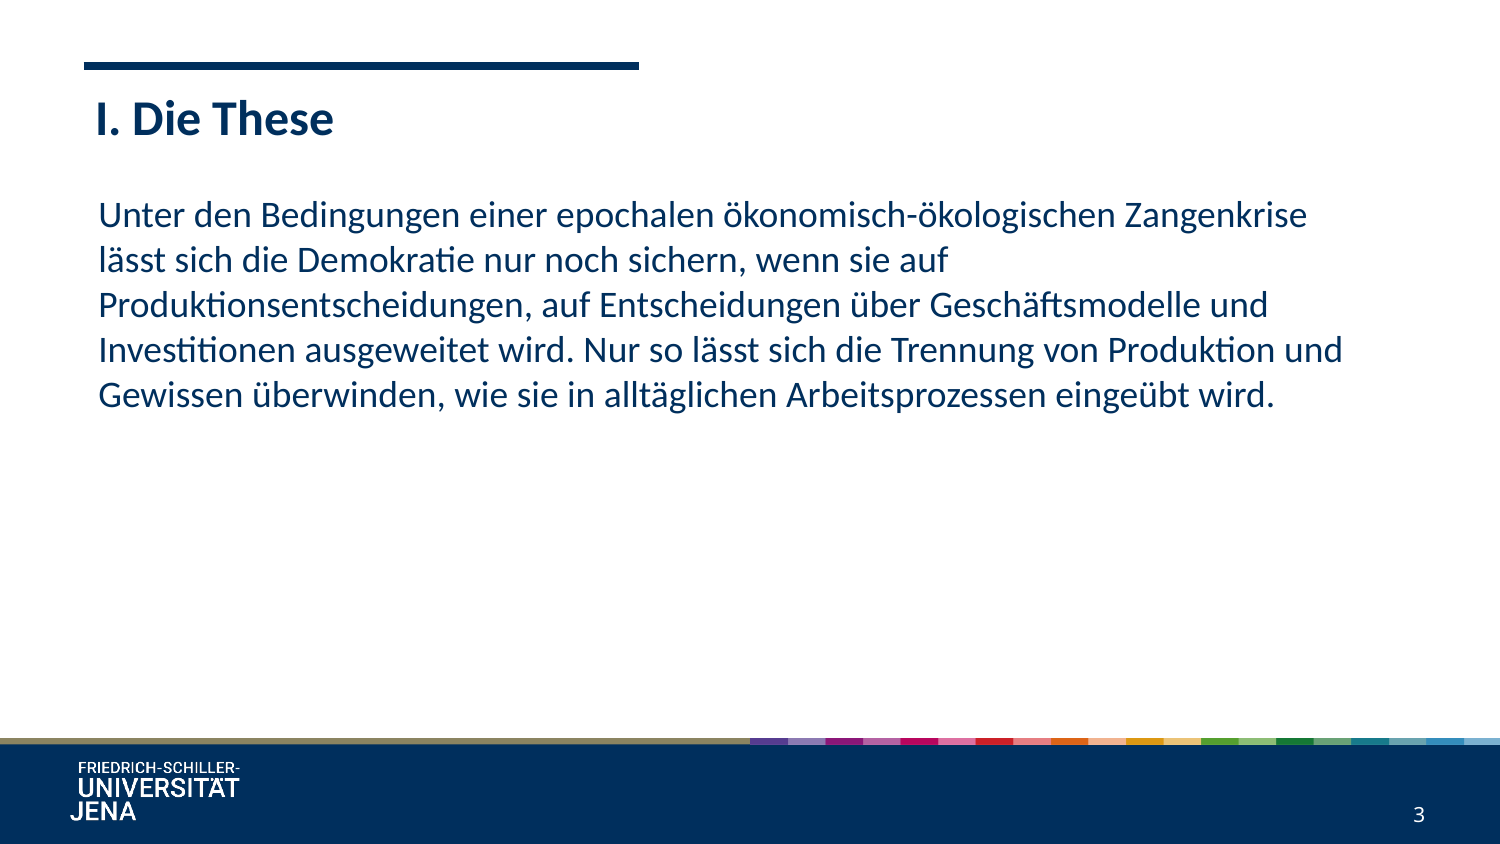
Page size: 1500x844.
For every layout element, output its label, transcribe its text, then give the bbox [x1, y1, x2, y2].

text_box Unter den Bedingungen einer epochalen ökonomisch-ökologischen Zangenkrise lässt sich die Demokratie nur noch sichern, wenn sie auf Produktionsentscheidungen, auf Entscheidungen über Geschäftsmodelle und Investitionen ausgeweitet wird. Nur so lässt sich die Trennung von Produktion und Gewissen überwinden, wie sie in alltäglichen Arbeitsprozessen eingeübt wird. [83, 182, 1398, 423]
picture [68, 755, 241, 827]
picture [750, 738, 1500, 745]
text_box I. Die These [80, 78, 350, 153]
